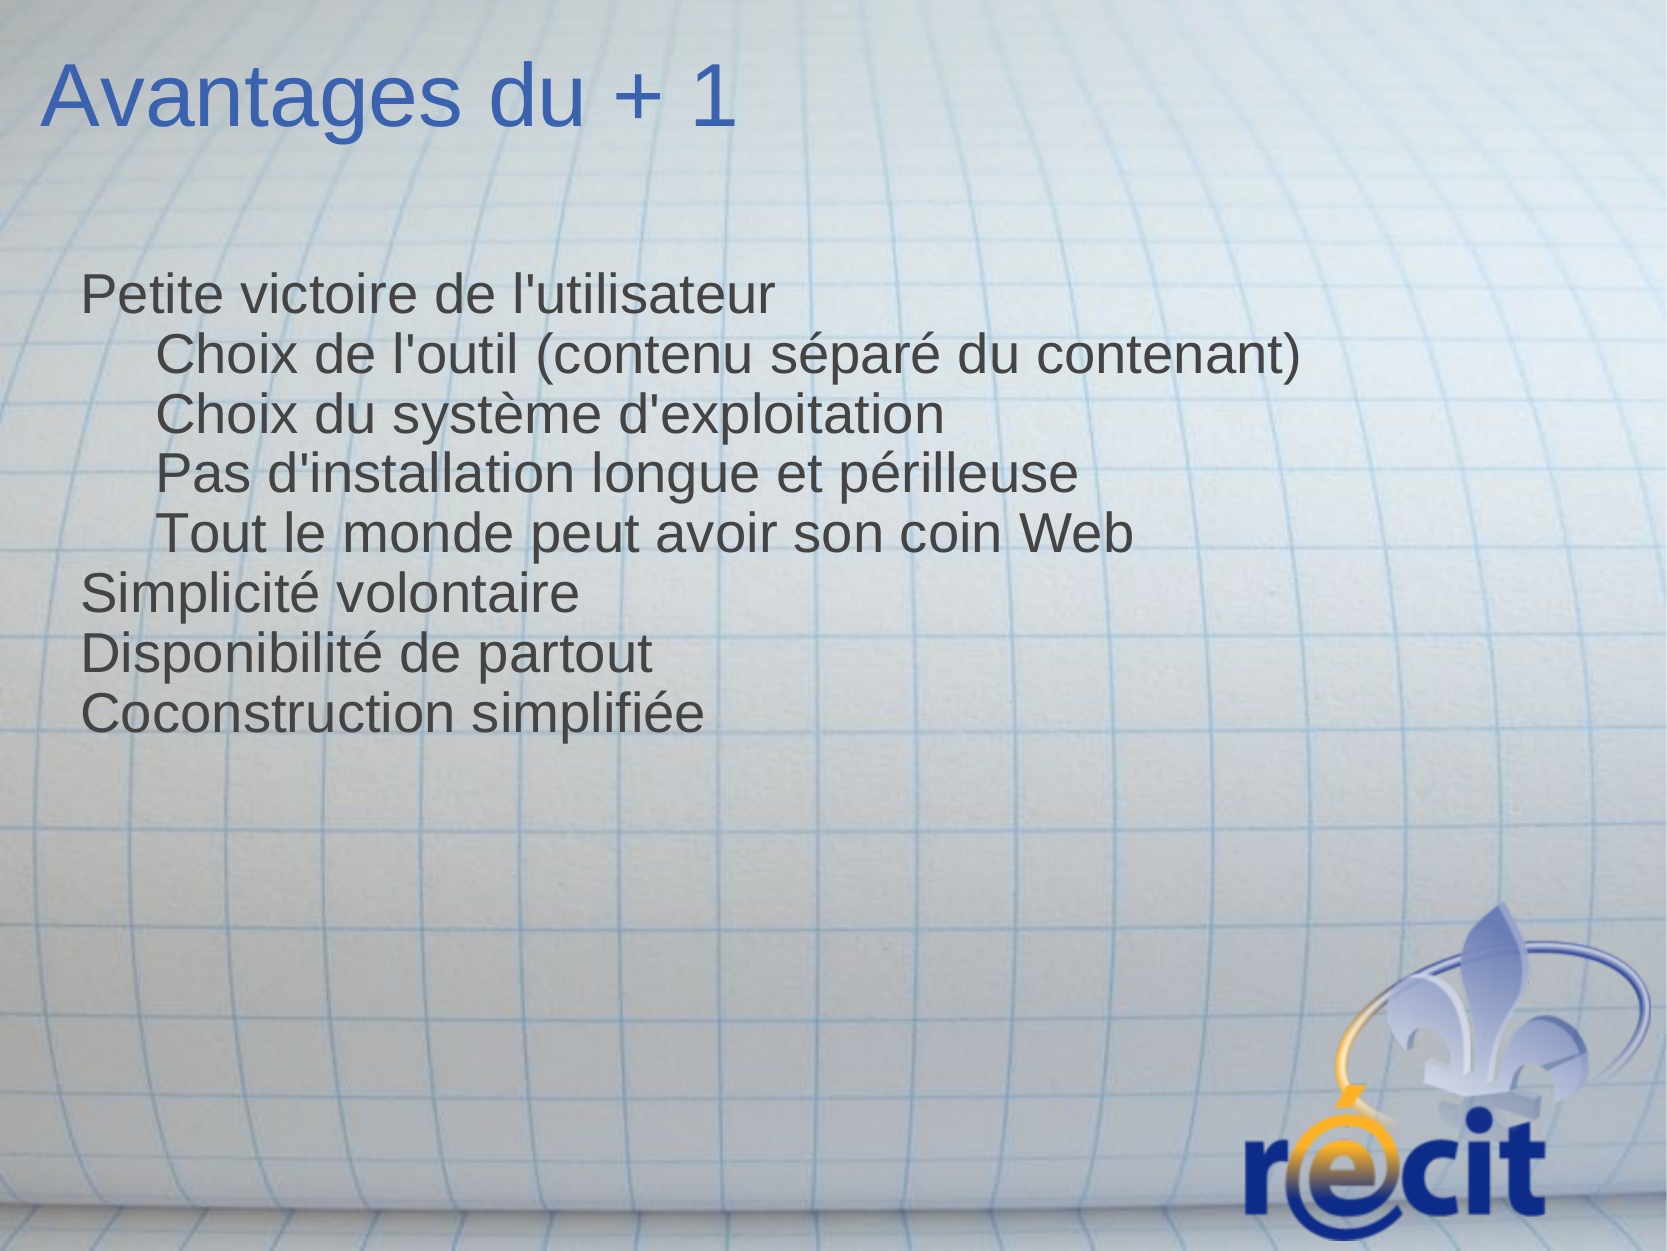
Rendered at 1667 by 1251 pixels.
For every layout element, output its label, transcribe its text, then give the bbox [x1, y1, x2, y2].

title Avantages du + 1 [40, 50, 1627, 201]
picture [0, 0, 1667, 1251]
list Petite victoire de l'utilisateur Choix de l'outil (contenu séparé du contenant)‏ Choix du système d'exploitation Pas d'installation longue et périlleuse Tout le monde peut avoir son coin Web Simplicité volontaire Disponibilité de partout Coconstruction simplifiée [61, 265, 1613, 952]
